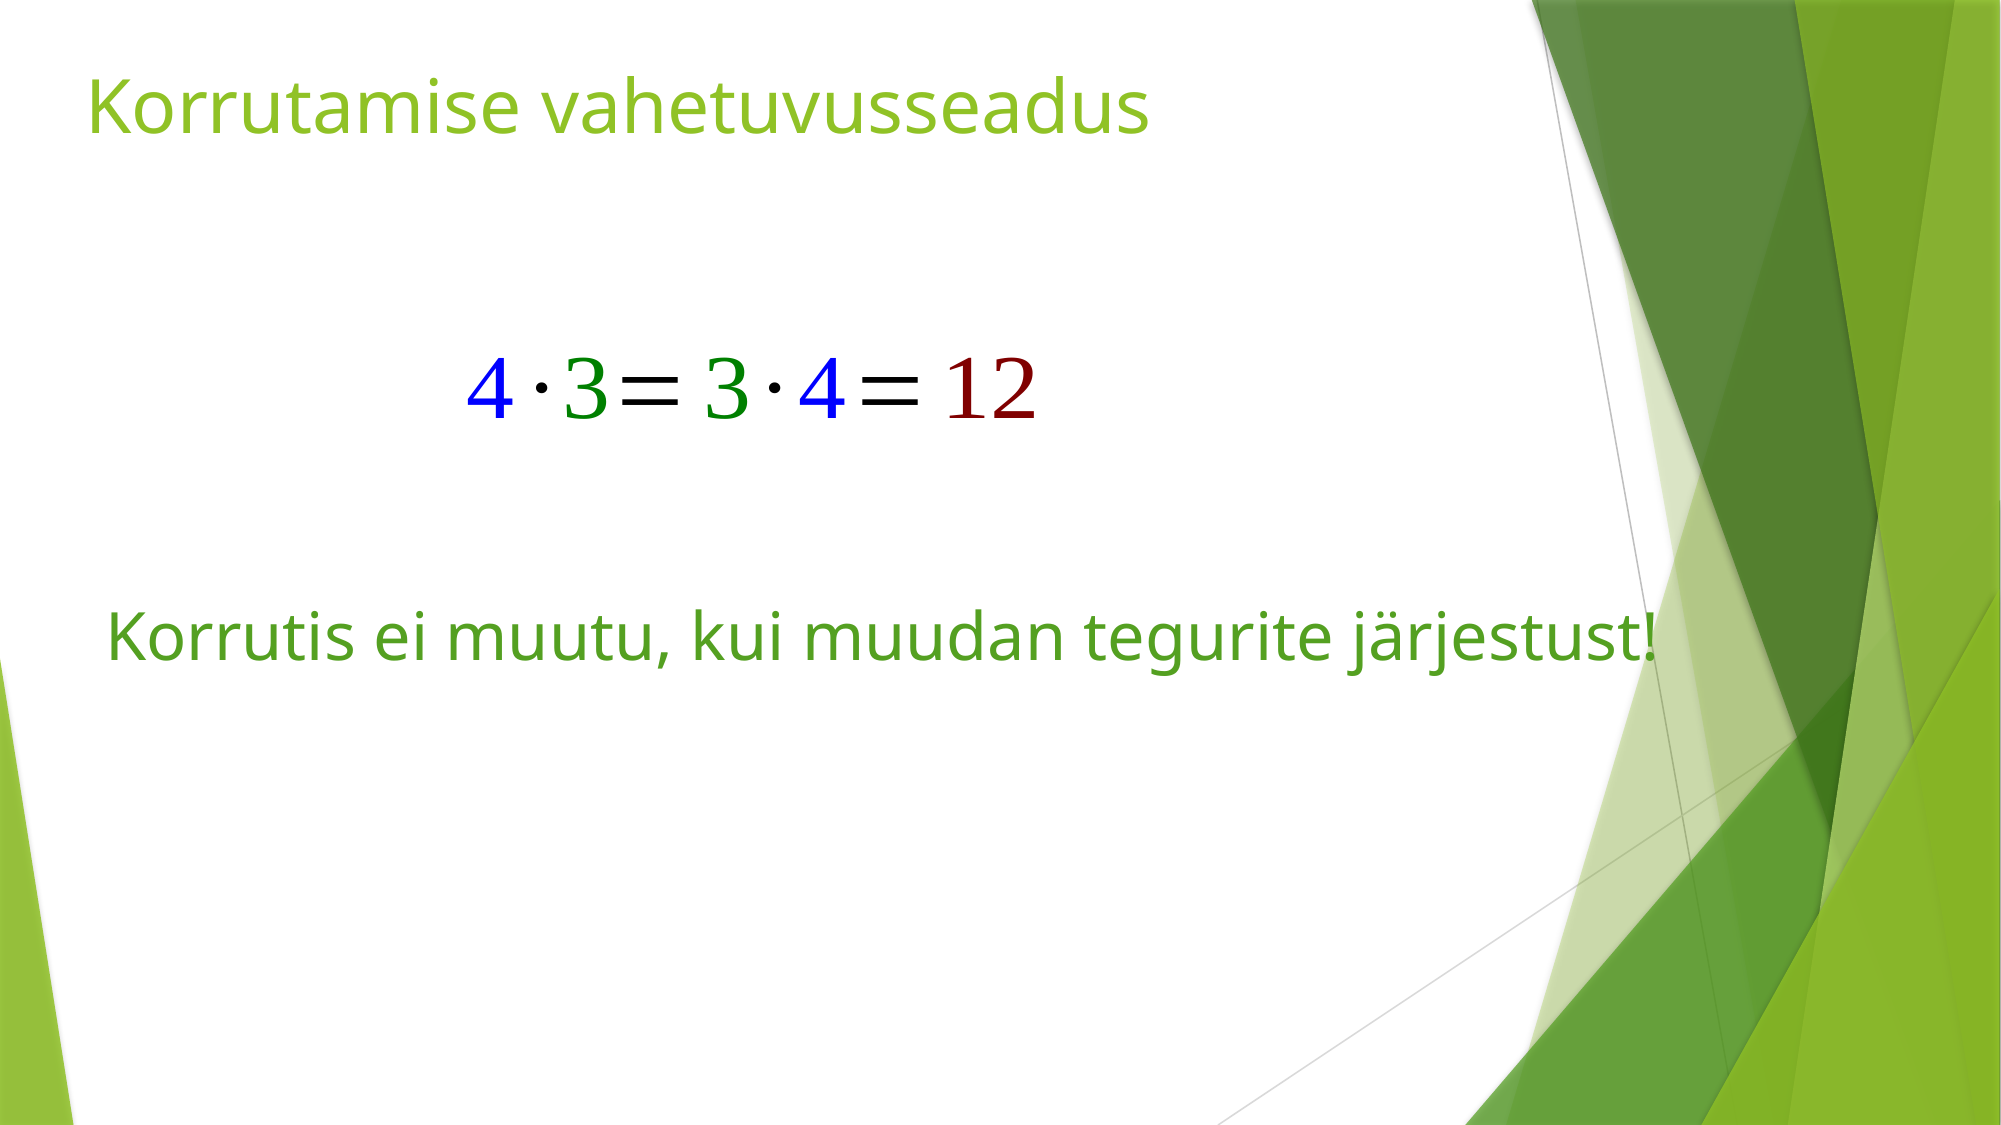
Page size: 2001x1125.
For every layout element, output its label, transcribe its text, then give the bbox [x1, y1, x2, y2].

chart [454, 337, 1051, 439]
title Korrutamise vahetuvusseadus [70, 50, 1481, 268]
text_box Korrutis ei muutu, kui muudan tegurite järjestust! [90, 586, 1676, 682]
